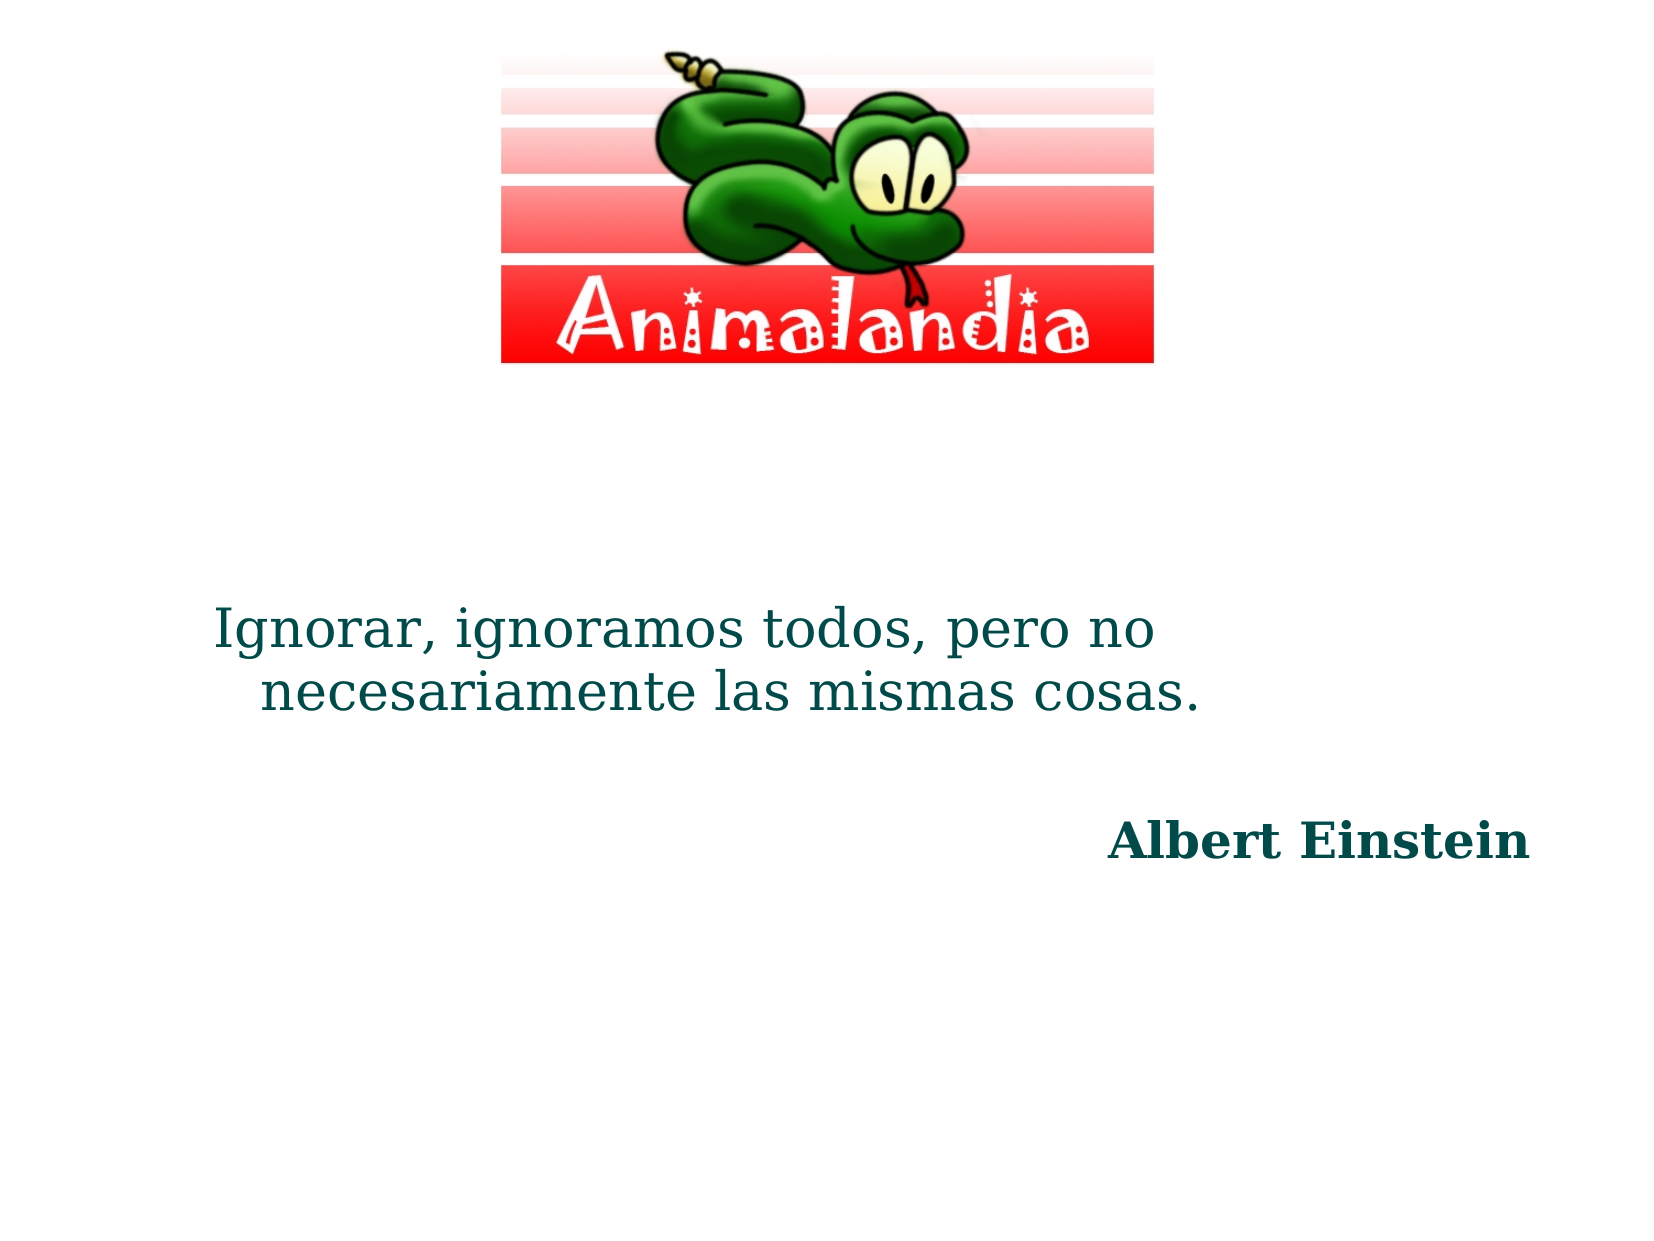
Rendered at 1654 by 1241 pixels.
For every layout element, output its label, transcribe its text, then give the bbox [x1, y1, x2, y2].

picture [488, 43, 1166, 373]
list Ignorar, ignoramos todos, pero no necesariamente las mismas cosas. Albert Einstein [118, 597, 1531, 941]
